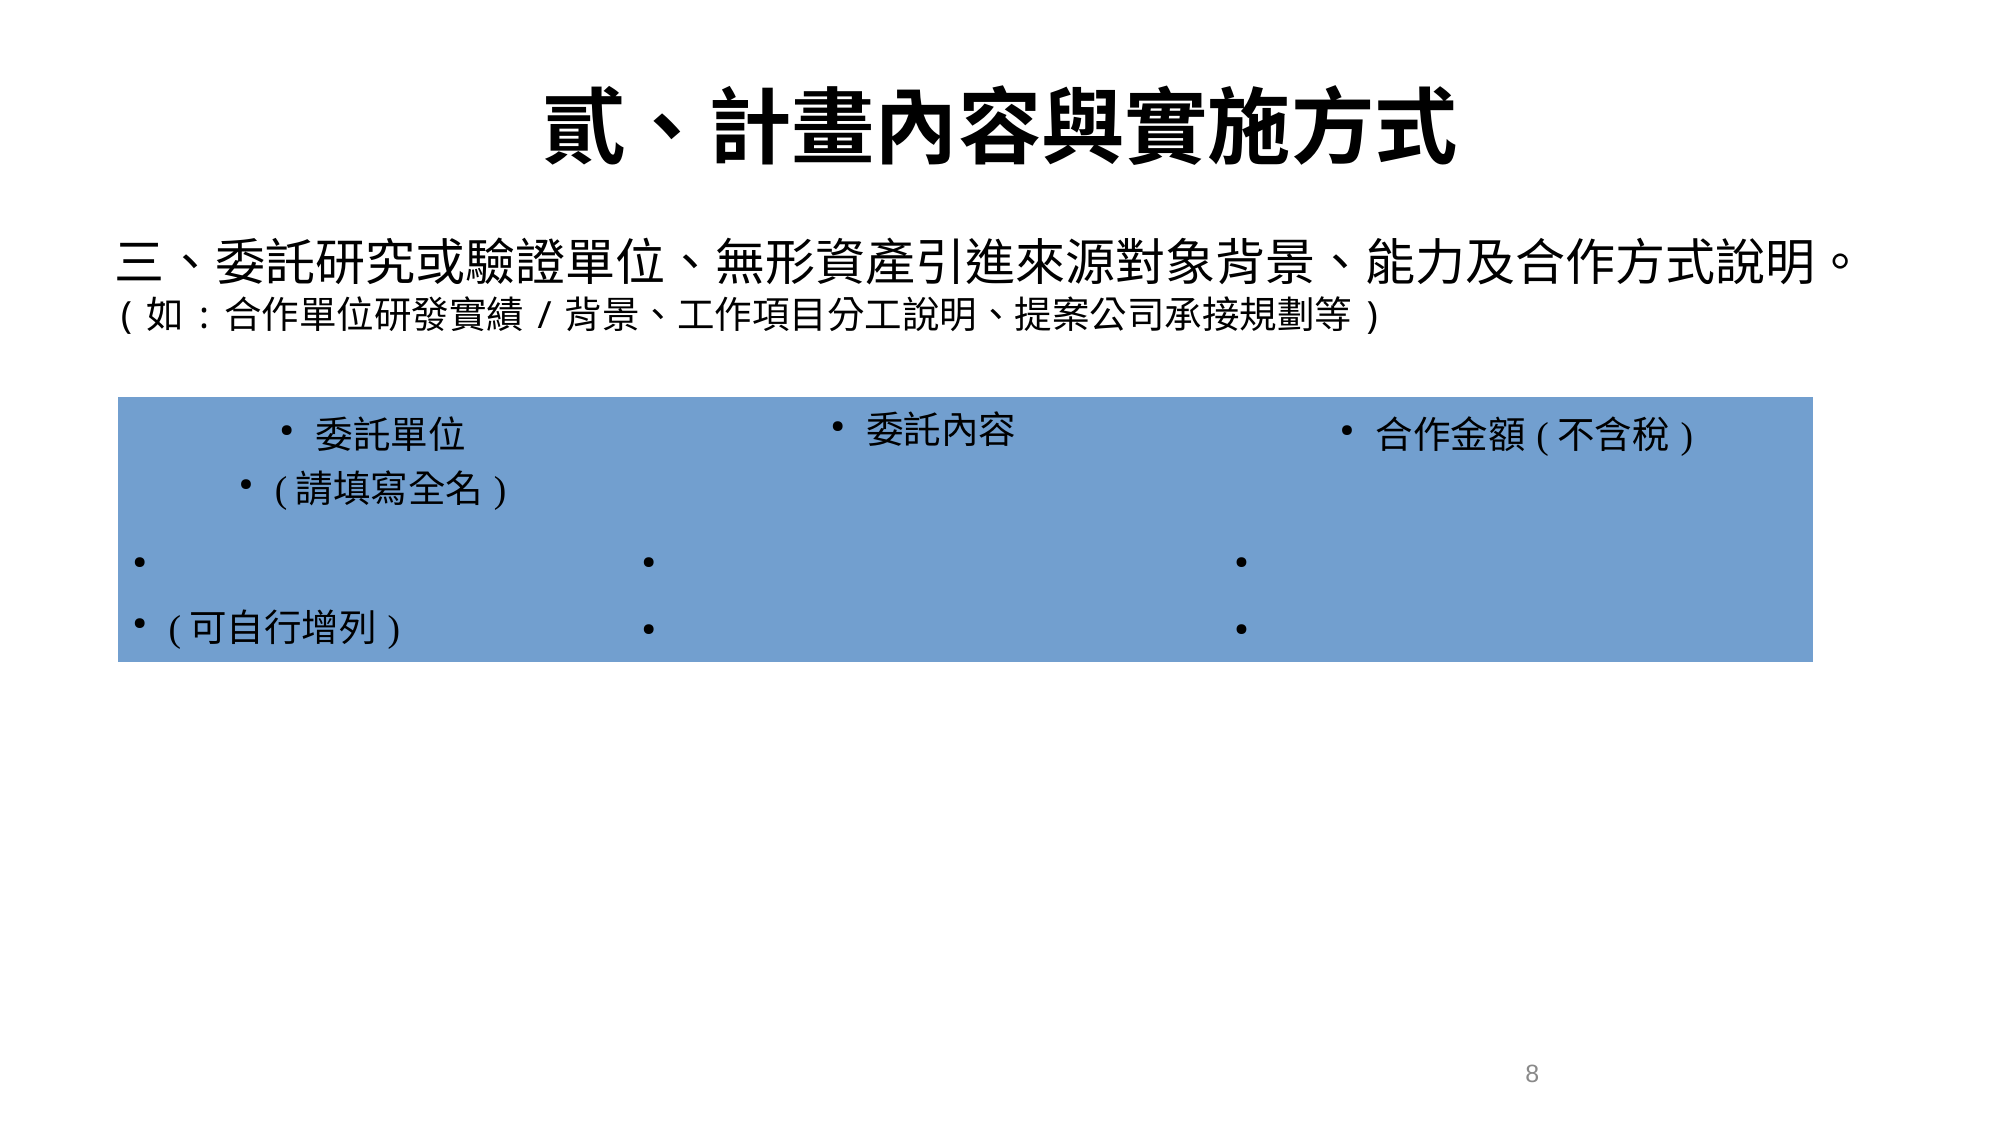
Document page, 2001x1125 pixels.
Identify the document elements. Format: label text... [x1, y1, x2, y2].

table_header 委託內容 [627, 397, 1220, 527]
table_cell [627, 594, 1220, 662]
title 貳、計畫內容與實施方式 [99, 45, 1900, 204]
text_box 8 [1510, 1042, 1977, 1103]
table_cell [118, 527, 627, 594]
table_cell [627, 527, 1220, 594]
table_header 委託單位 (請填寫全名) [118, 397, 627, 527]
table_cell [1220, 527, 1813, 594]
list 三、委託研究或驗證單位、無形資產引進來源對象背景、能力及合作方式說明。 (如:合作單位研發實績/背景、工作項目分工說明、提案公司承接規劃等) [99, 223, 1900, 1006]
table_cell [1220, 594, 1813, 662]
table_cell (可自行增列) [118, 594, 627, 662]
table_header 合作金額(不含稅) [1220, 397, 1813, 527]
